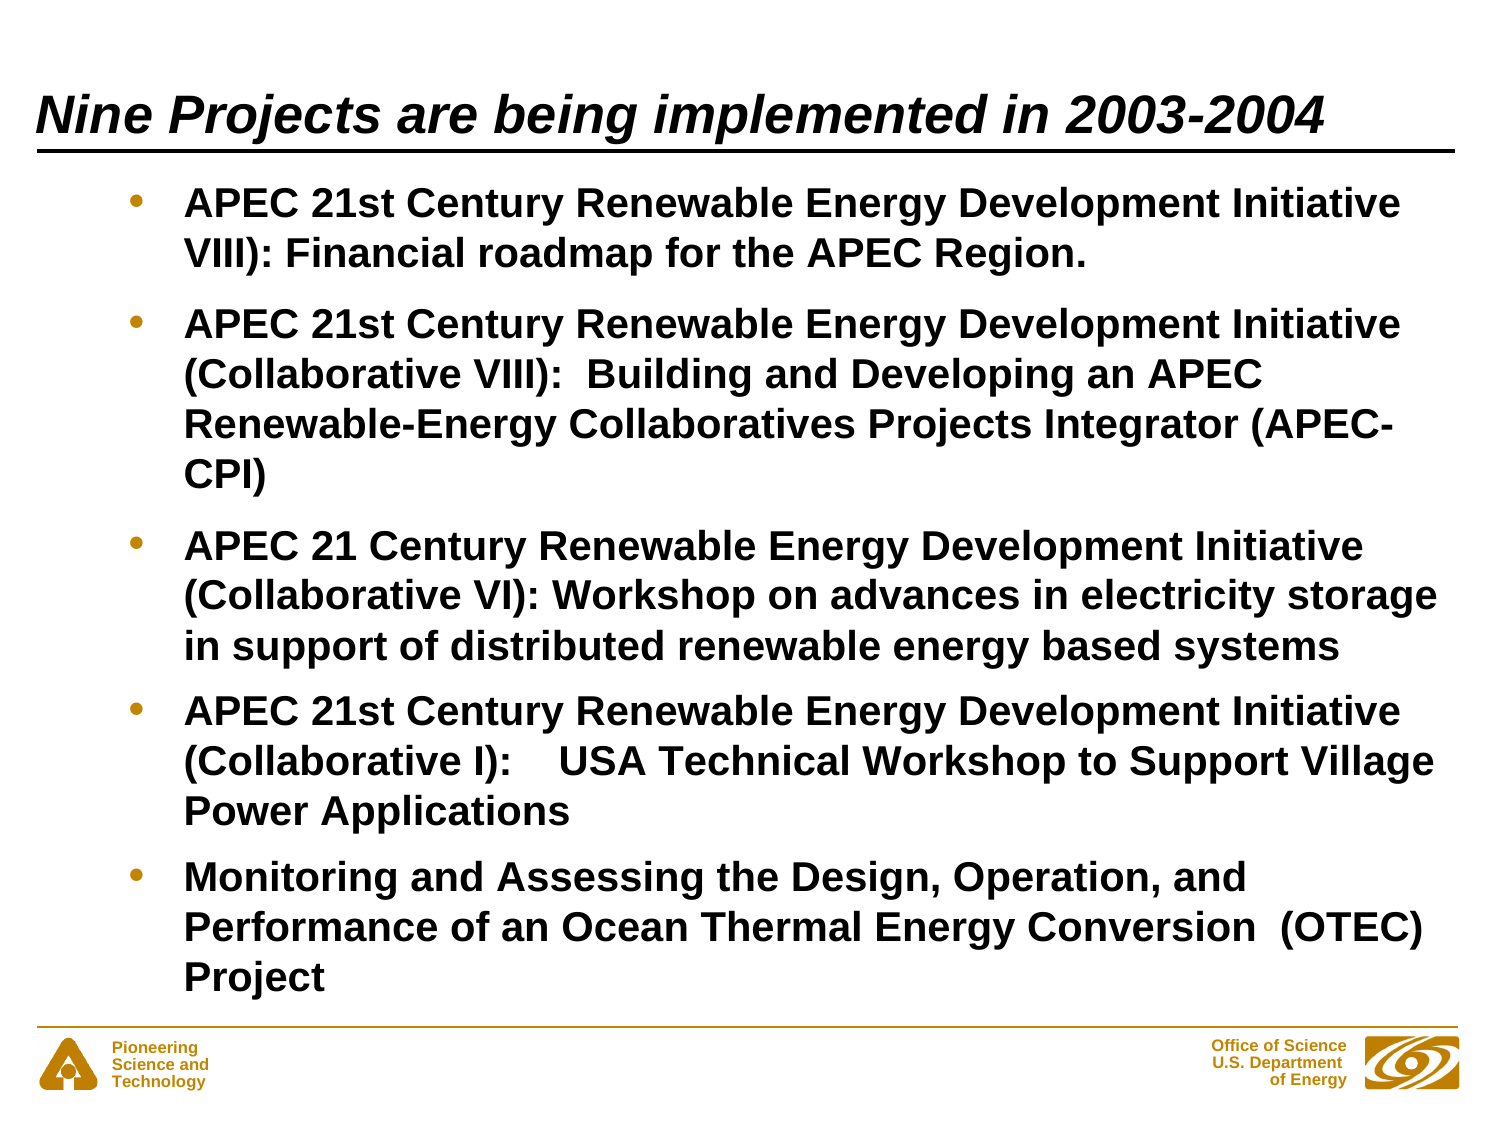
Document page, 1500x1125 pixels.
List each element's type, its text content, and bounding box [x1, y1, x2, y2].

picture [35, 1034, 101, 1094]
list APEC 21st Century Renewable Energy Development Initiative VIII): Financial roadmap for the APEC Region. APEC 21st Century Renewable Energy Development Initiative (Collaborative VIII): Building and Developing an APEC Renewable-Energy Collaboratives Projects Integrator (APEC-CPI) APEC 21 Century Renewable Energy Development Initiative (Collaborative VI): Workshop on advances in electricity storage in support of distributed renewable energy based systems APEC 21st Century Renewable Energy Development Initiative (Collaborative I): USA Technical Workshop to Support Village Power Applications Monitoring and Assessing the Design, Operation, and Performance of an Ocean Thermal Energy Conversion (OTEC) Project [112, 168, 1457, 1125]
picture [1457, 1032, 1463, 1093]
title Nine Projects are being implemented in 2003-2004 [21, 87, 1459, 154]
